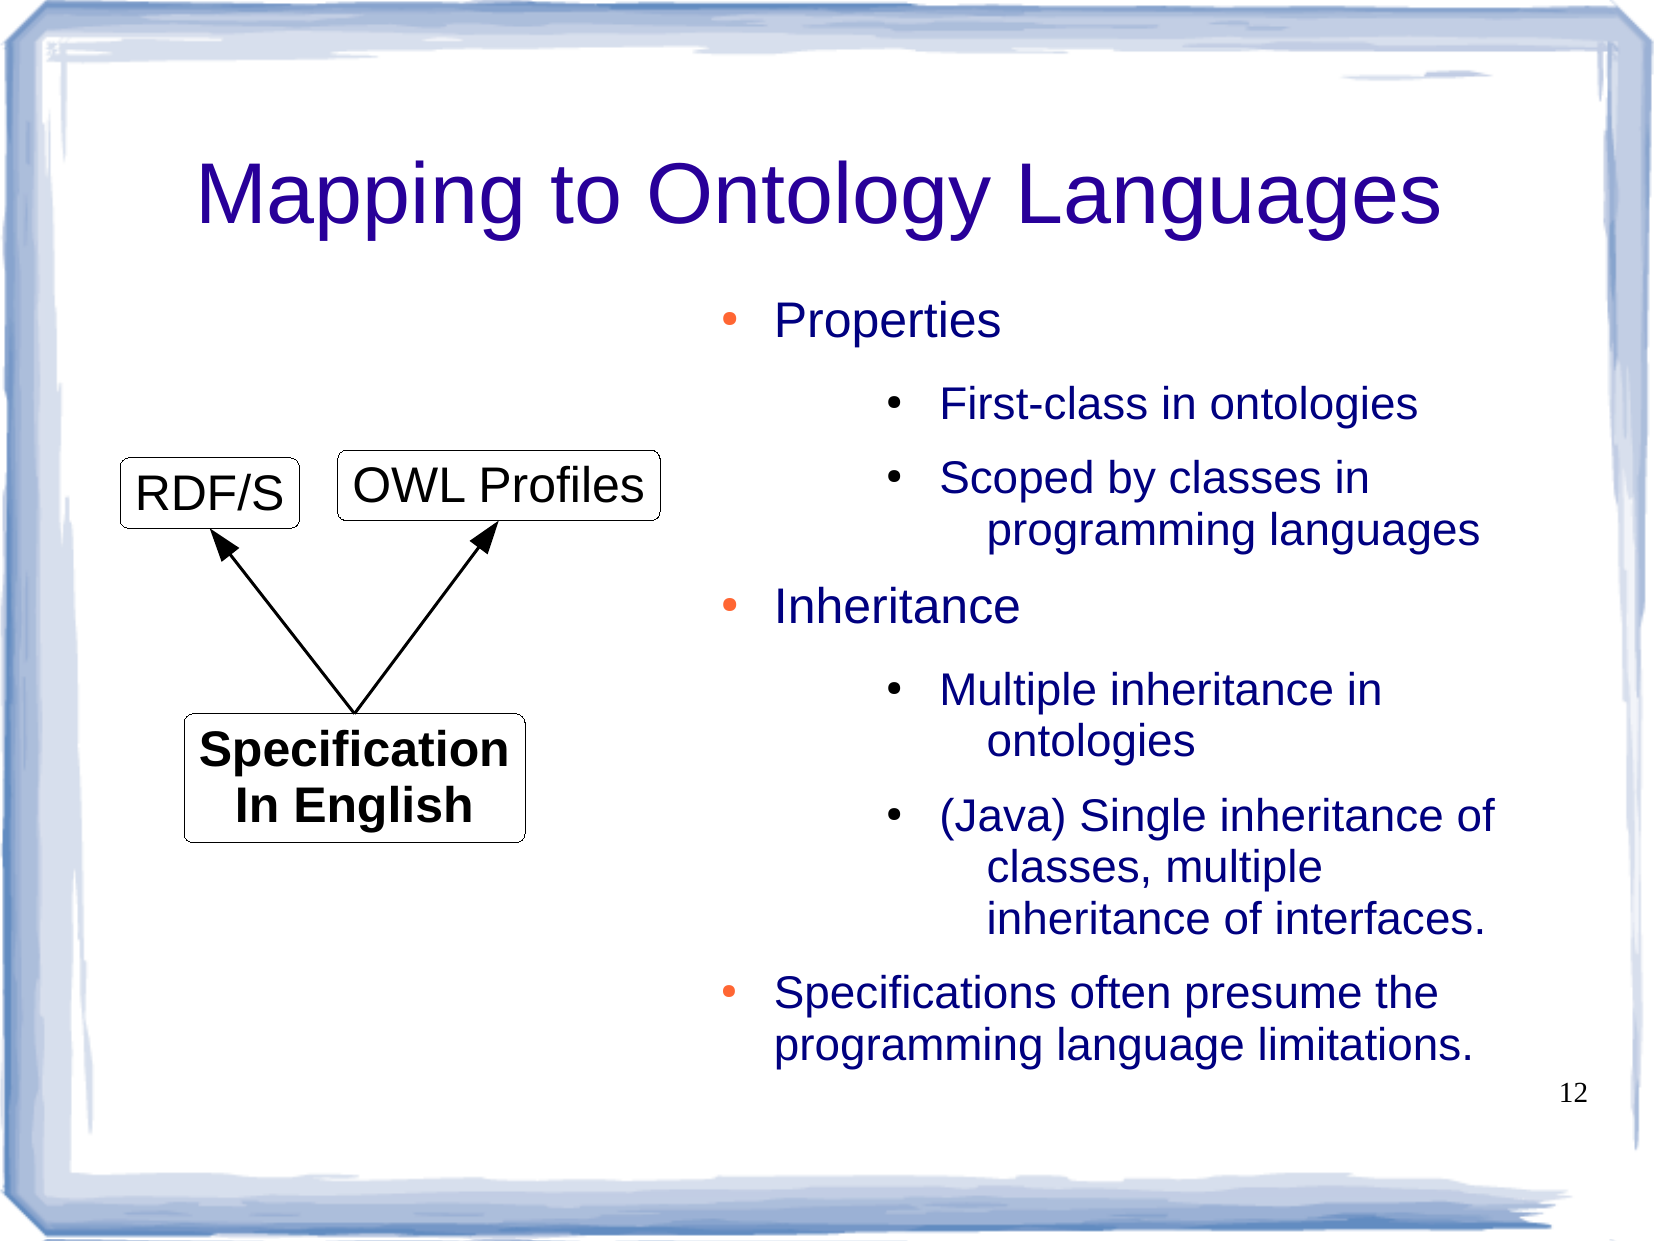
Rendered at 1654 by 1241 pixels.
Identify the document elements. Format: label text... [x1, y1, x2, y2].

picture [0, 0, 1654, 1241]
text_box Specification In English [184, 713, 526, 843]
text_box RDF/S [120, 457, 300, 529]
text_box OWL Profiles [337, 450, 661, 521]
title Mapping to Ontology Languages [75, 90, 1564, 298]
list Properties First-class in ontologies Scoped by classes in programming languages Inheritance Multiple inheritance in ontologies (Java) Single inheritance of classes, multiple inheritance of interfaces. Specifications often presume the programming language limitations. [703, 298, 1501, 1068]
